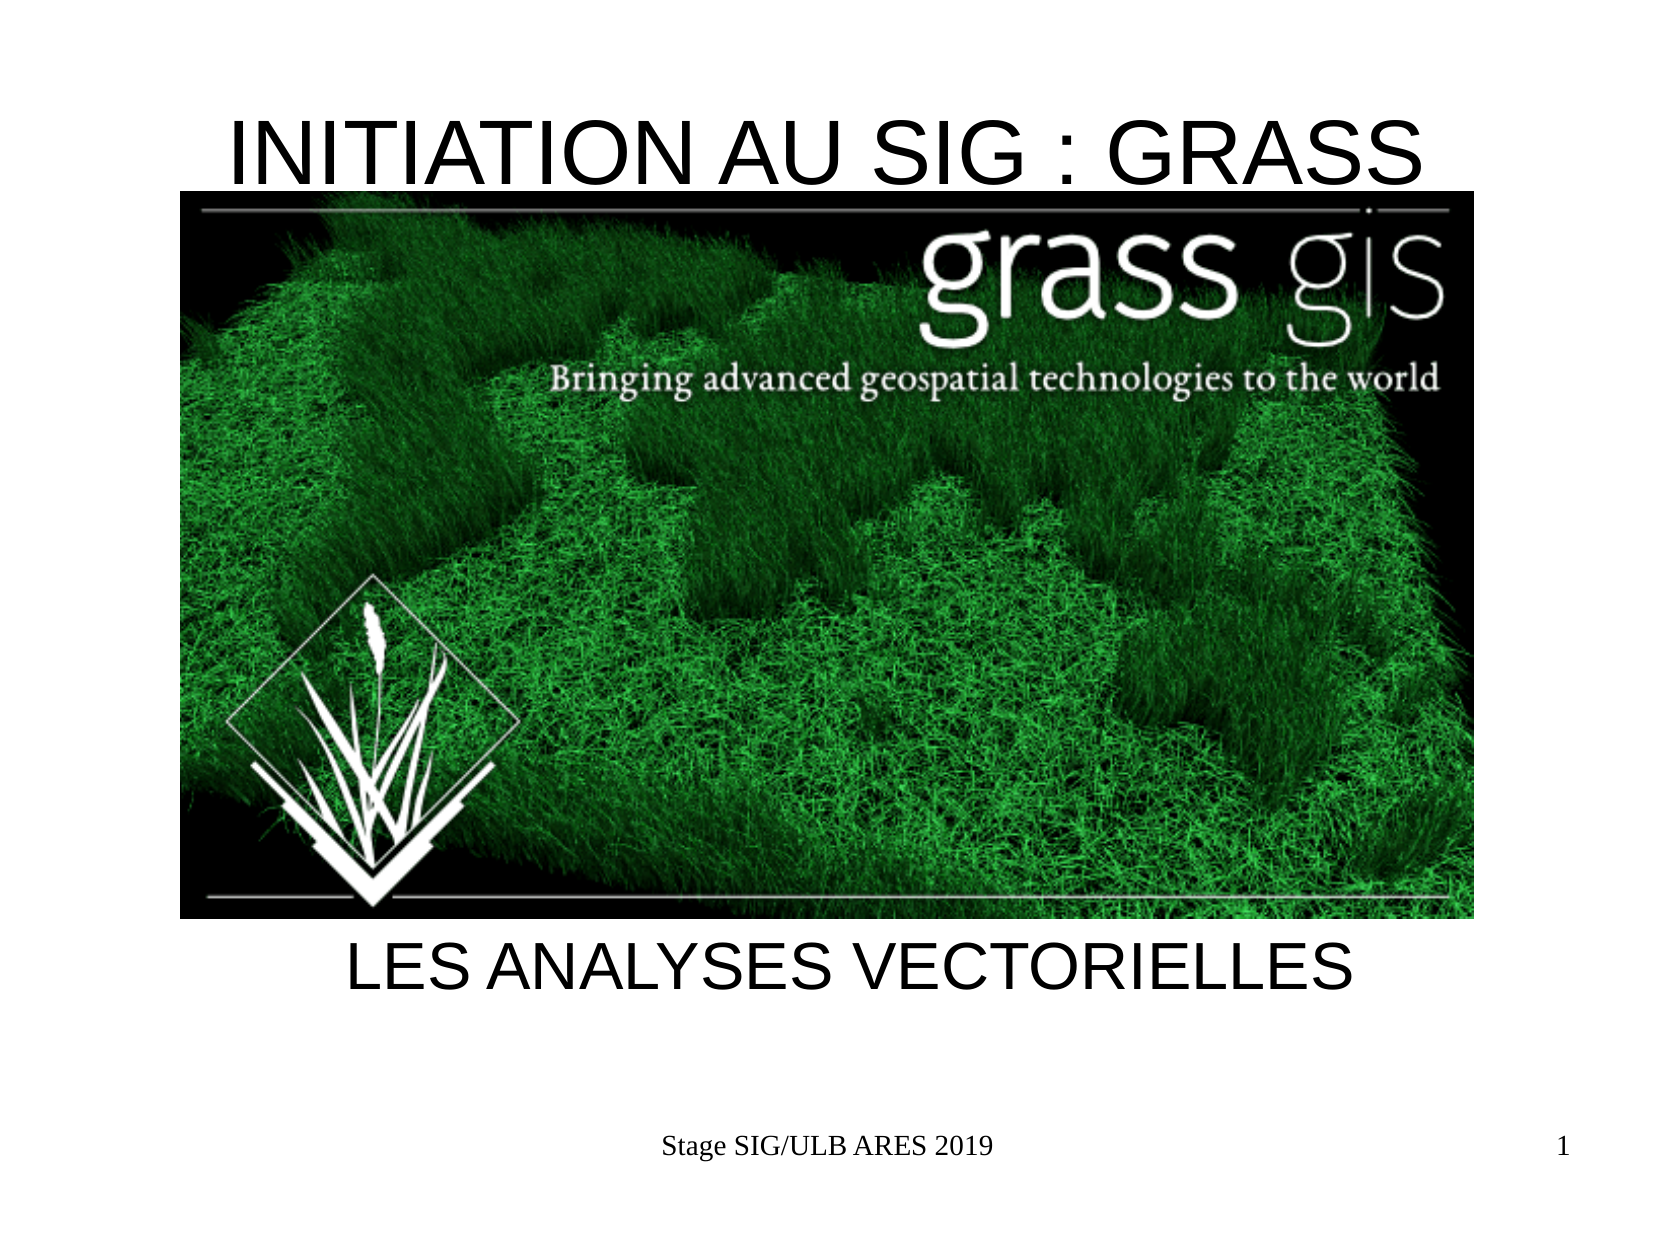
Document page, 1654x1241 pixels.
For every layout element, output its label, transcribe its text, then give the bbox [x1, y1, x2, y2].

picture [180, 191, 1474, 919]
subtitle LES ANALYSES VECTORIELLES [106, 150, 1595, 1111]
title INITIATION AU SIG : GRASS [82, 49, 1571, 257]
